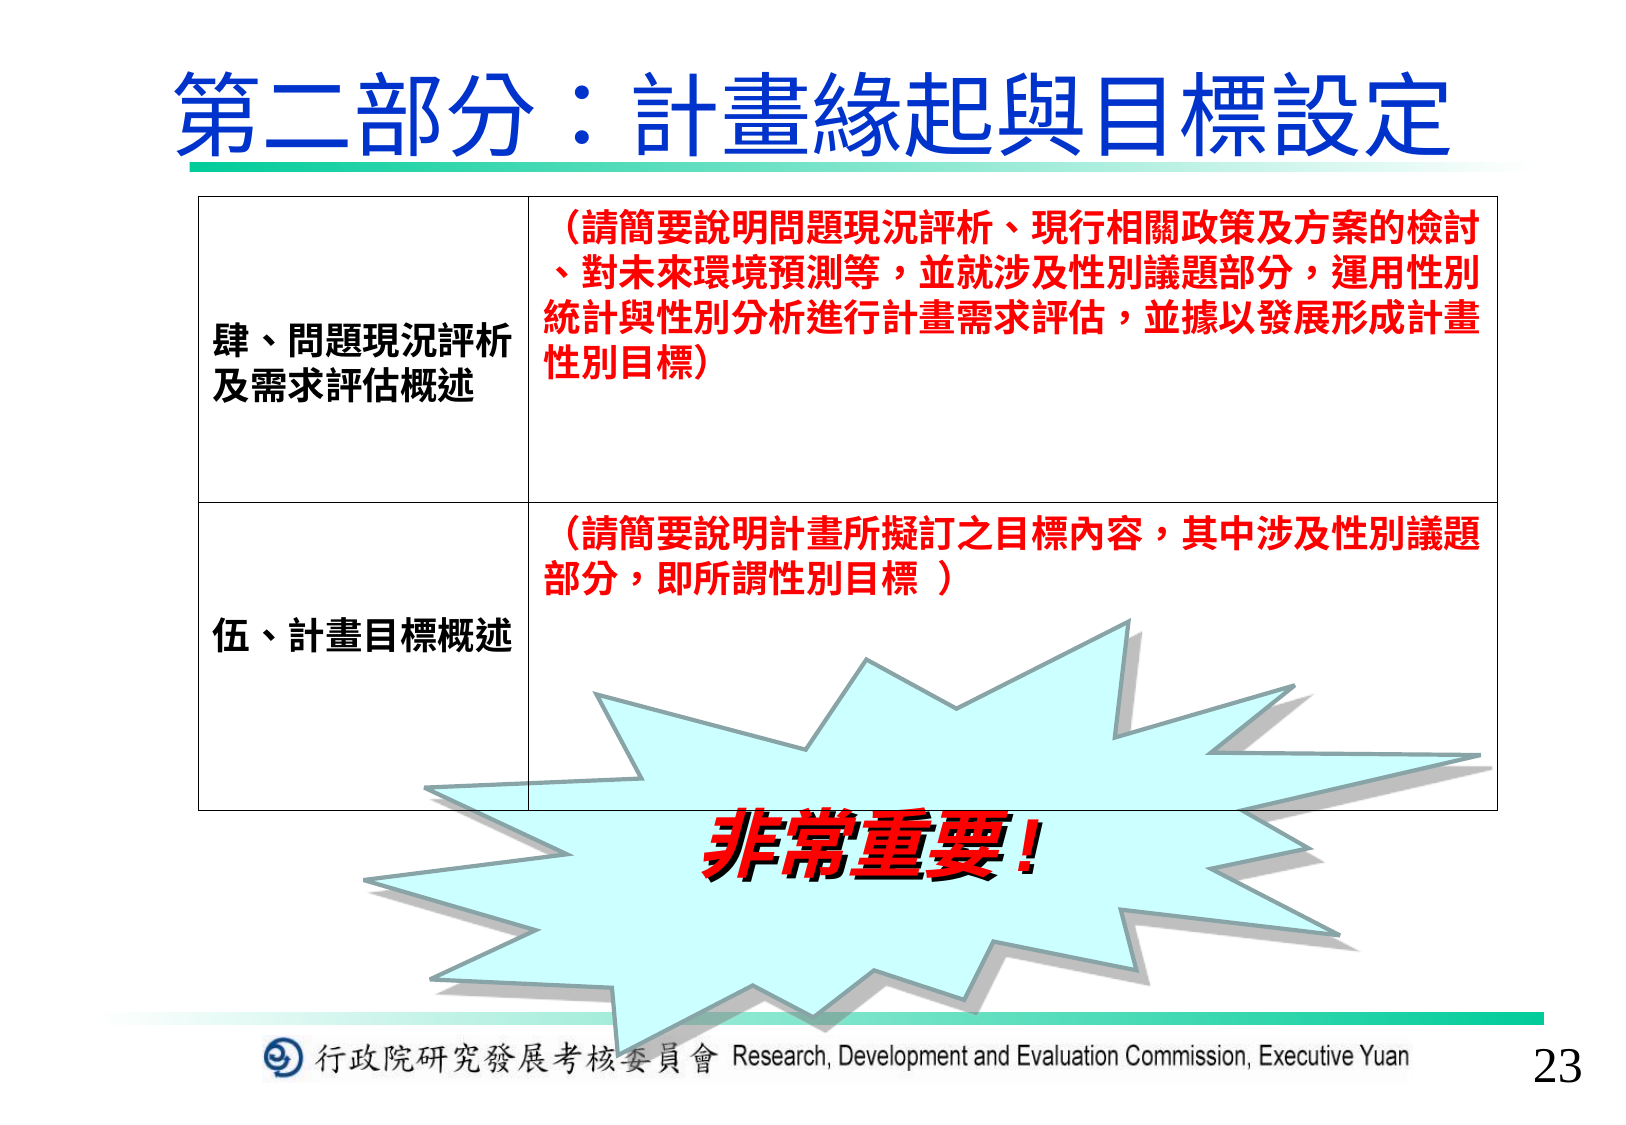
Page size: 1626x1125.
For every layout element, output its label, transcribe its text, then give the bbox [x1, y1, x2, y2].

table_header 肆、問題現況評析及需求評估概述 [199, 197, 528, 502]
picture [262, 1035, 1415, 1083]
table_cell 伍、計畫目標概述 [199, 503, 528, 810]
table_header （請簡要說明問題現況評析、現行相關政策及方案的檢討、對未來環境預測等，並就涉及性別議題部分，運用性別統計與性別分析進行計畫需求評估，並據以發展形成計畫性別目標） [529, 197, 1497, 502]
title 第二部分：計畫緣起與目標設定 [121, 37, 1504, 188]
table_cell （請簡要說明計畫所擬訂之目標內容，其中涉及性別議題部分，即所謂性別目標 ） [529, 503, 1497, 810]
text_box 非常重要! [363, 811, 1340, 1056]
